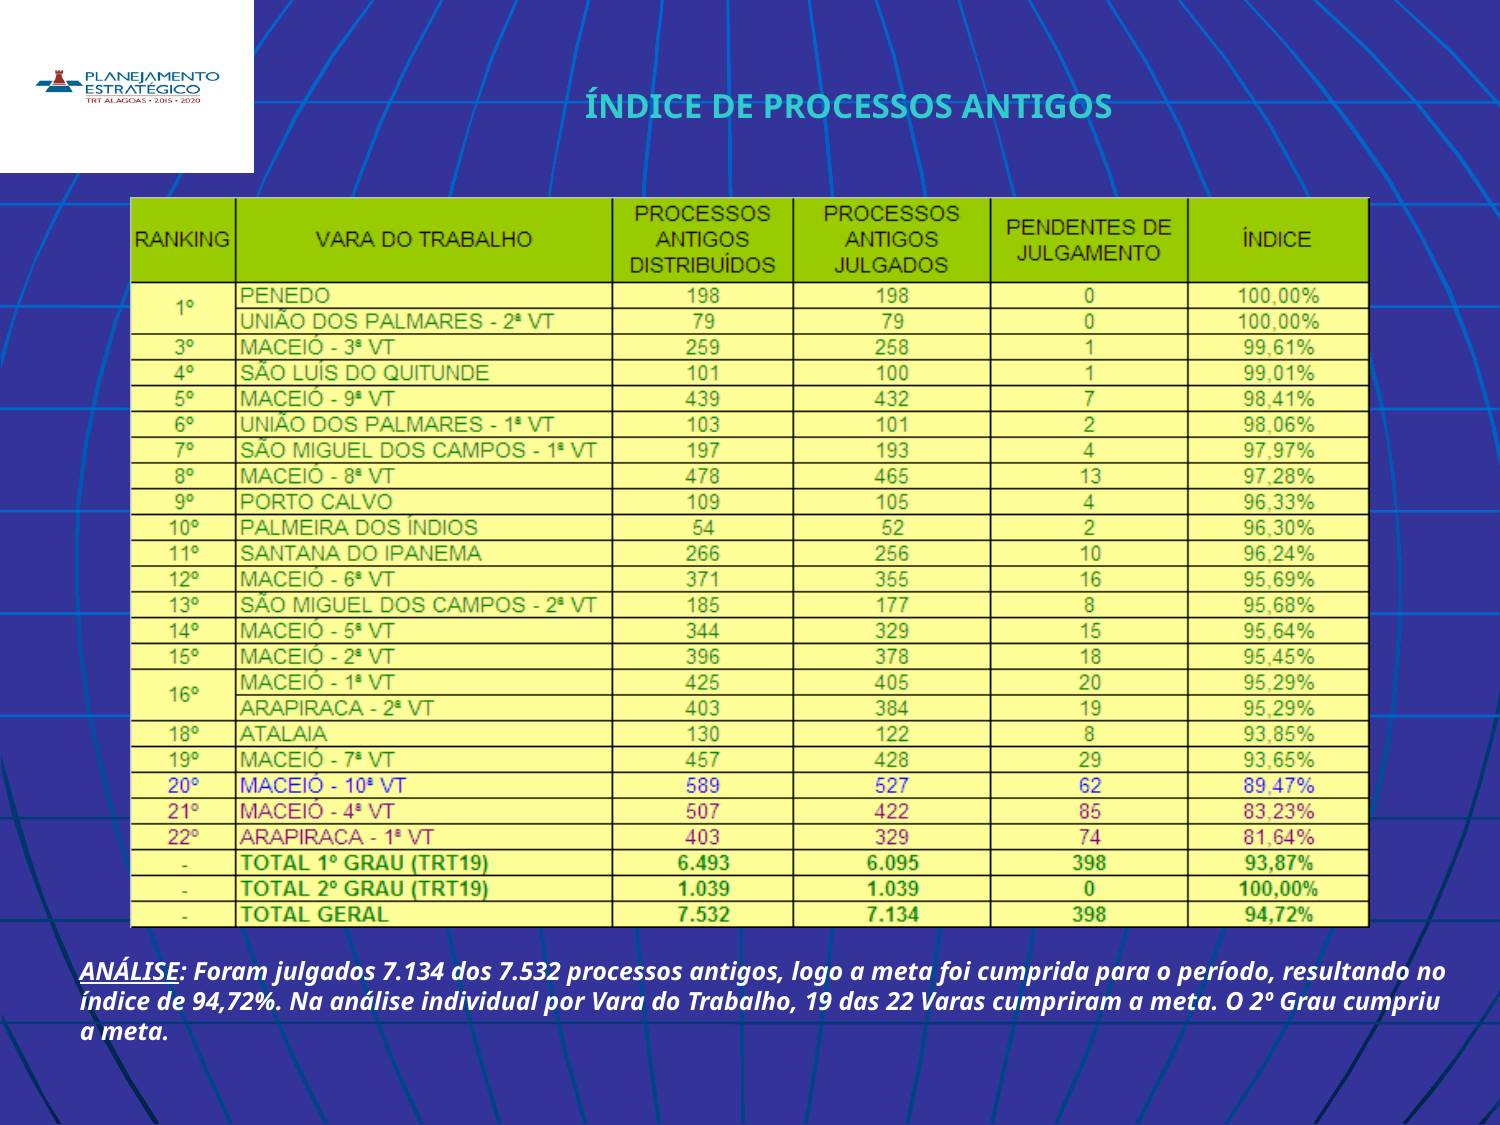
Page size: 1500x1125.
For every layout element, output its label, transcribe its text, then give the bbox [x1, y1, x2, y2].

text_box ÍNDICE DE PROCESSOS ANTIGOS [242, 78, 1448, 134]
text_box ANÁLISE: Foram julgados 7.134 dos 7.532 processos antigos, logo a meta foi cumprida para o período, resultando no índice de 94,72%. Na análise individual por Vara do Trabalho, 19 das 22 Varas cumpriram a meta. O 2º Grau cumpriu a meta. [64, 947, 1471, 1125]
picture [130, 197, 1370, 928]
picture [0, 0, 254, 173]
